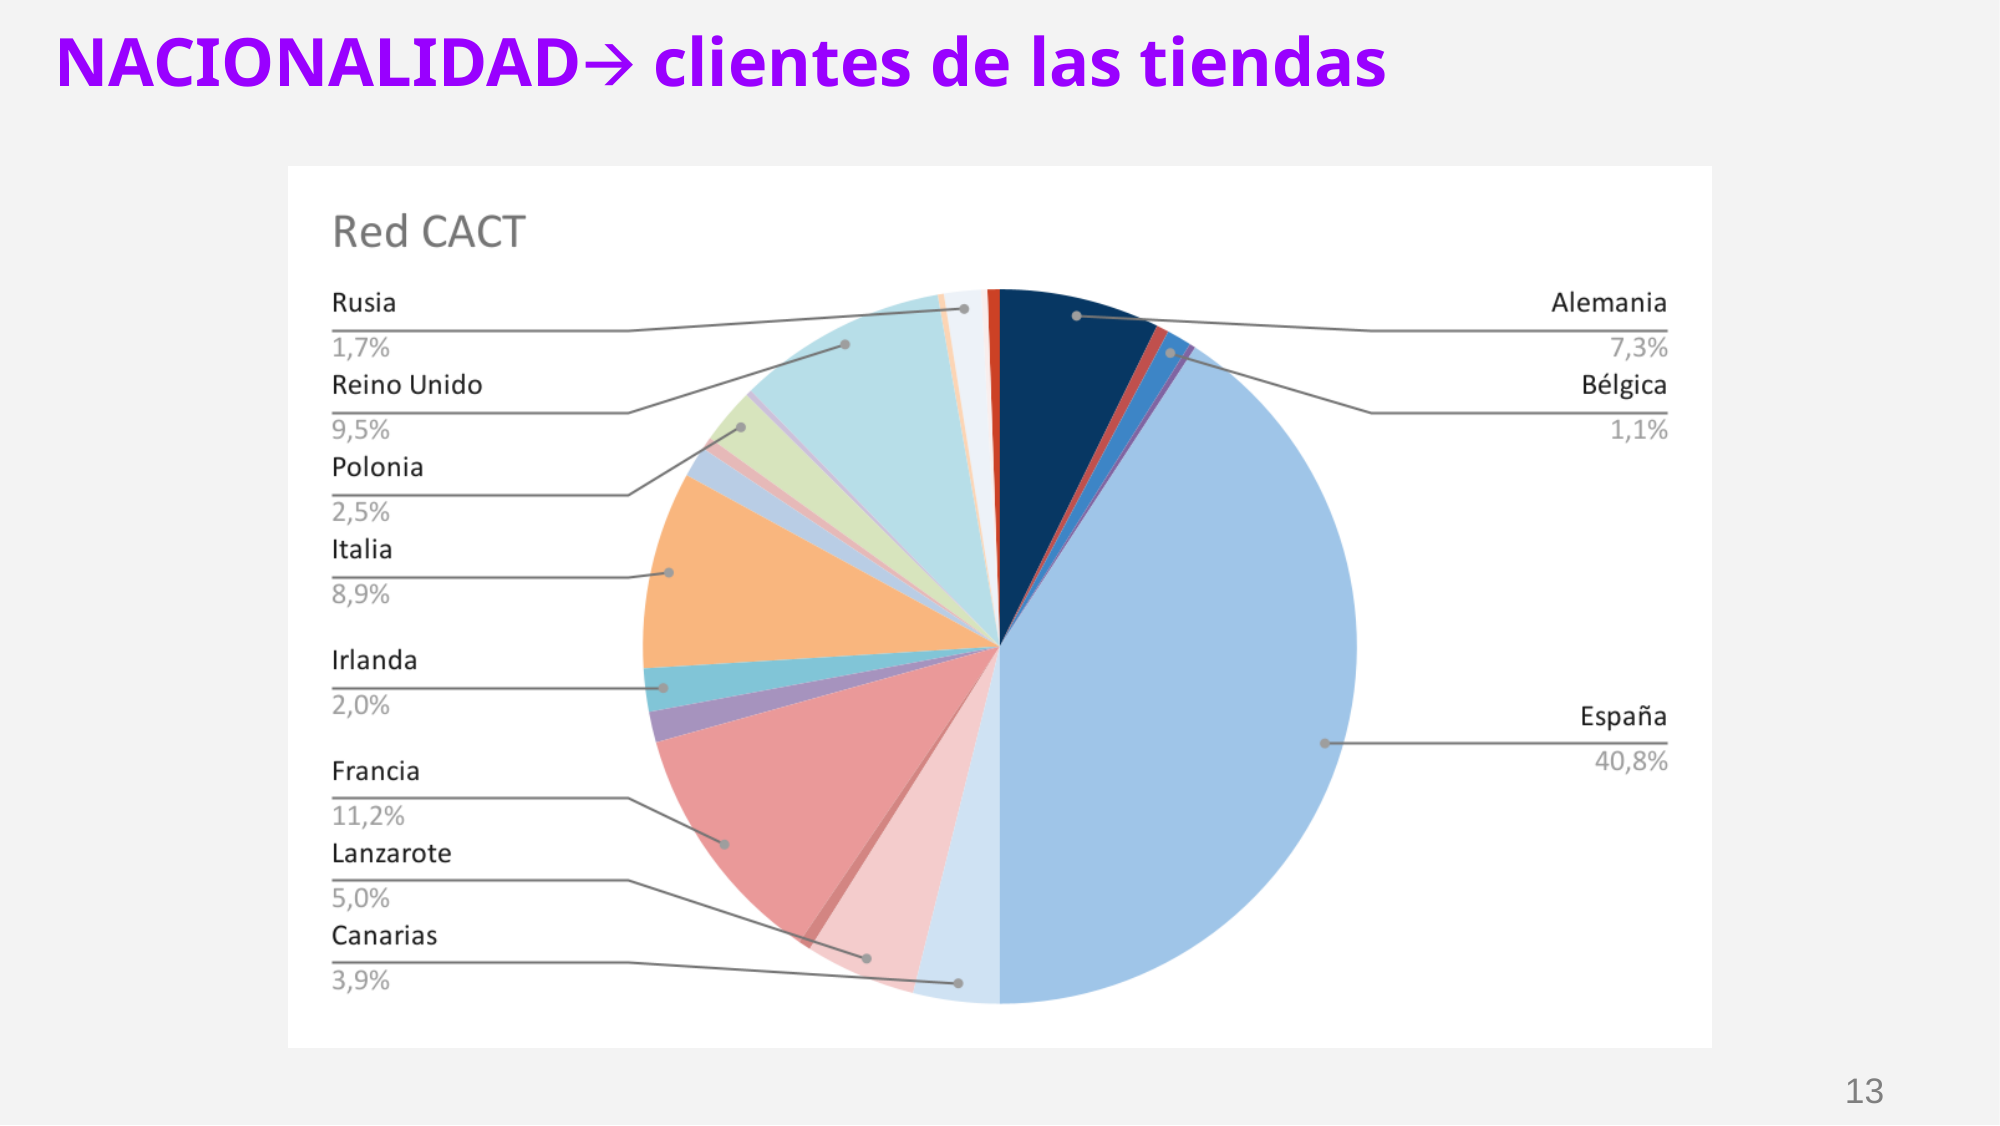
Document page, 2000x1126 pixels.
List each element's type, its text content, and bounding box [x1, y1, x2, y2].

slide_number <number> [1435, 1059, 1902, 1120]
text_box NACIONALIDAD🡪 clientes de las tiendas [54, 0, 1513, 120]
picture [288, 166, 1712, 1048]
